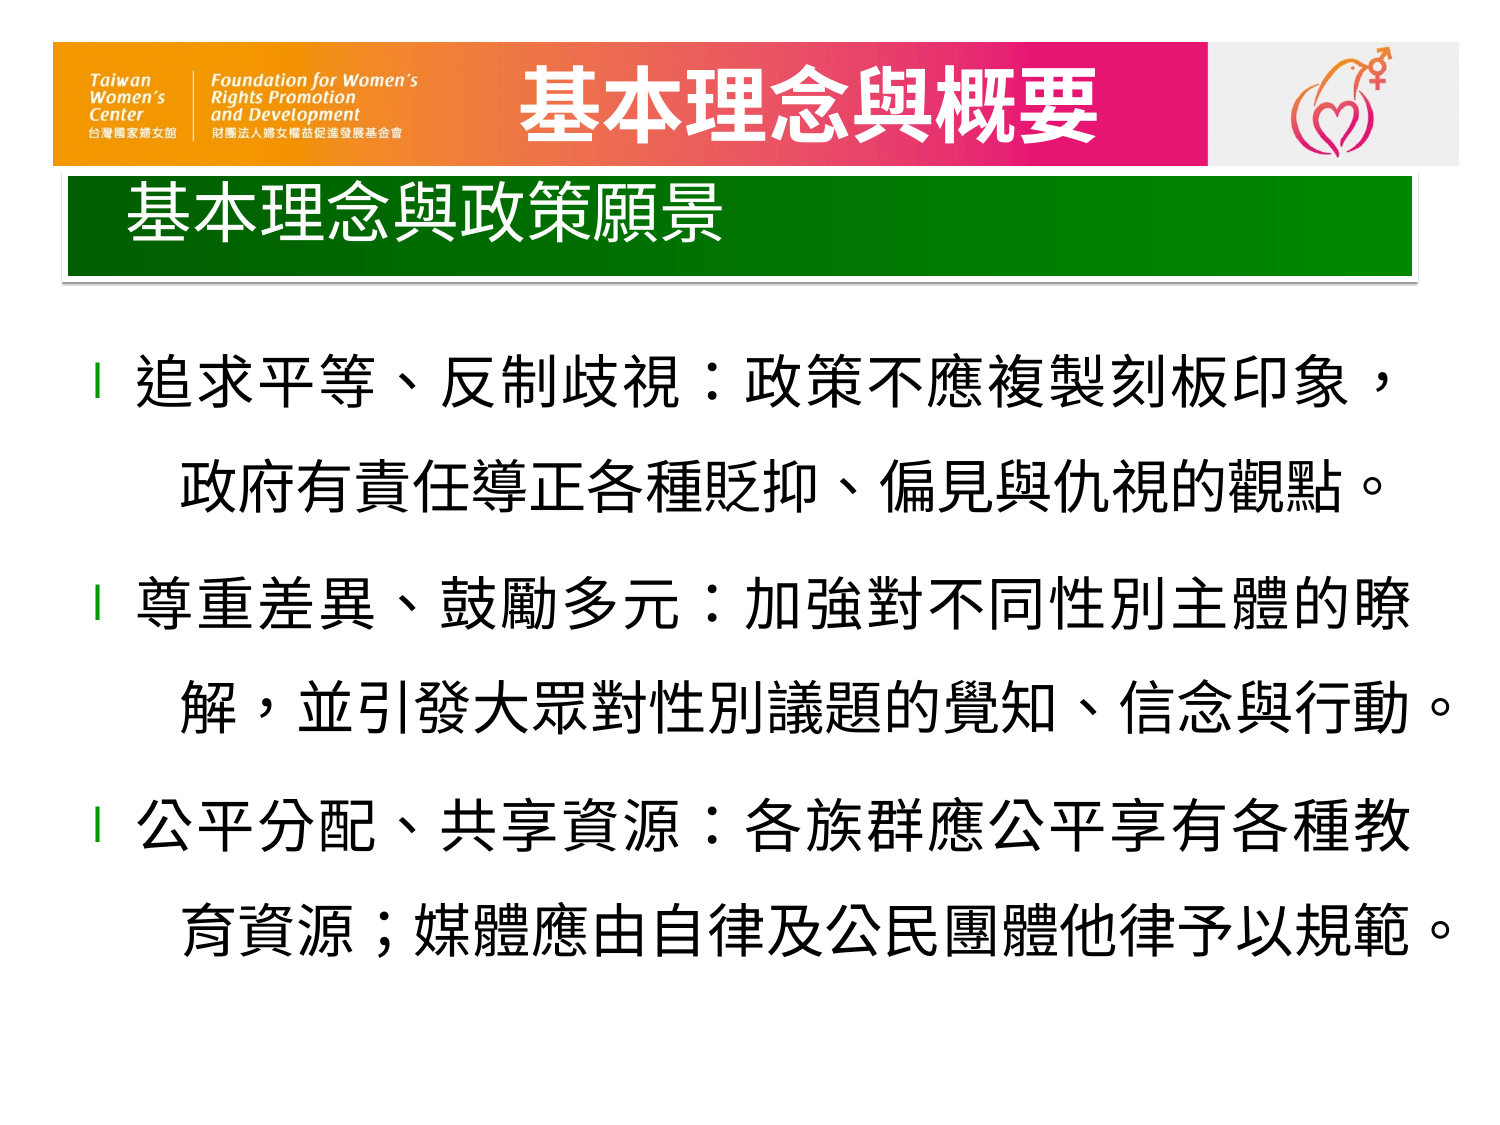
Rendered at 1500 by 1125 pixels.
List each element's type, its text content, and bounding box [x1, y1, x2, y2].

title 基本理念與概要 [194, 45, 1426, 161]
text_box 基本理念與政策願景 [64, 172, 1415, 279]
list 追求平等、反制歧視：政策不應複製刻板印象，政府有責任導正各種貶抑、偏見與仇視的觀點。 尊重差異、鼓勵多元：加強對不同性別主體的瞭解，並引發大眾對性別議題的覺知、信念與行動。 公平分配、共享資源：各族群應公平享有各種教育資源；媒體應由自律及公民團體他律予以規範。 [76, 302, 1427, 967]
